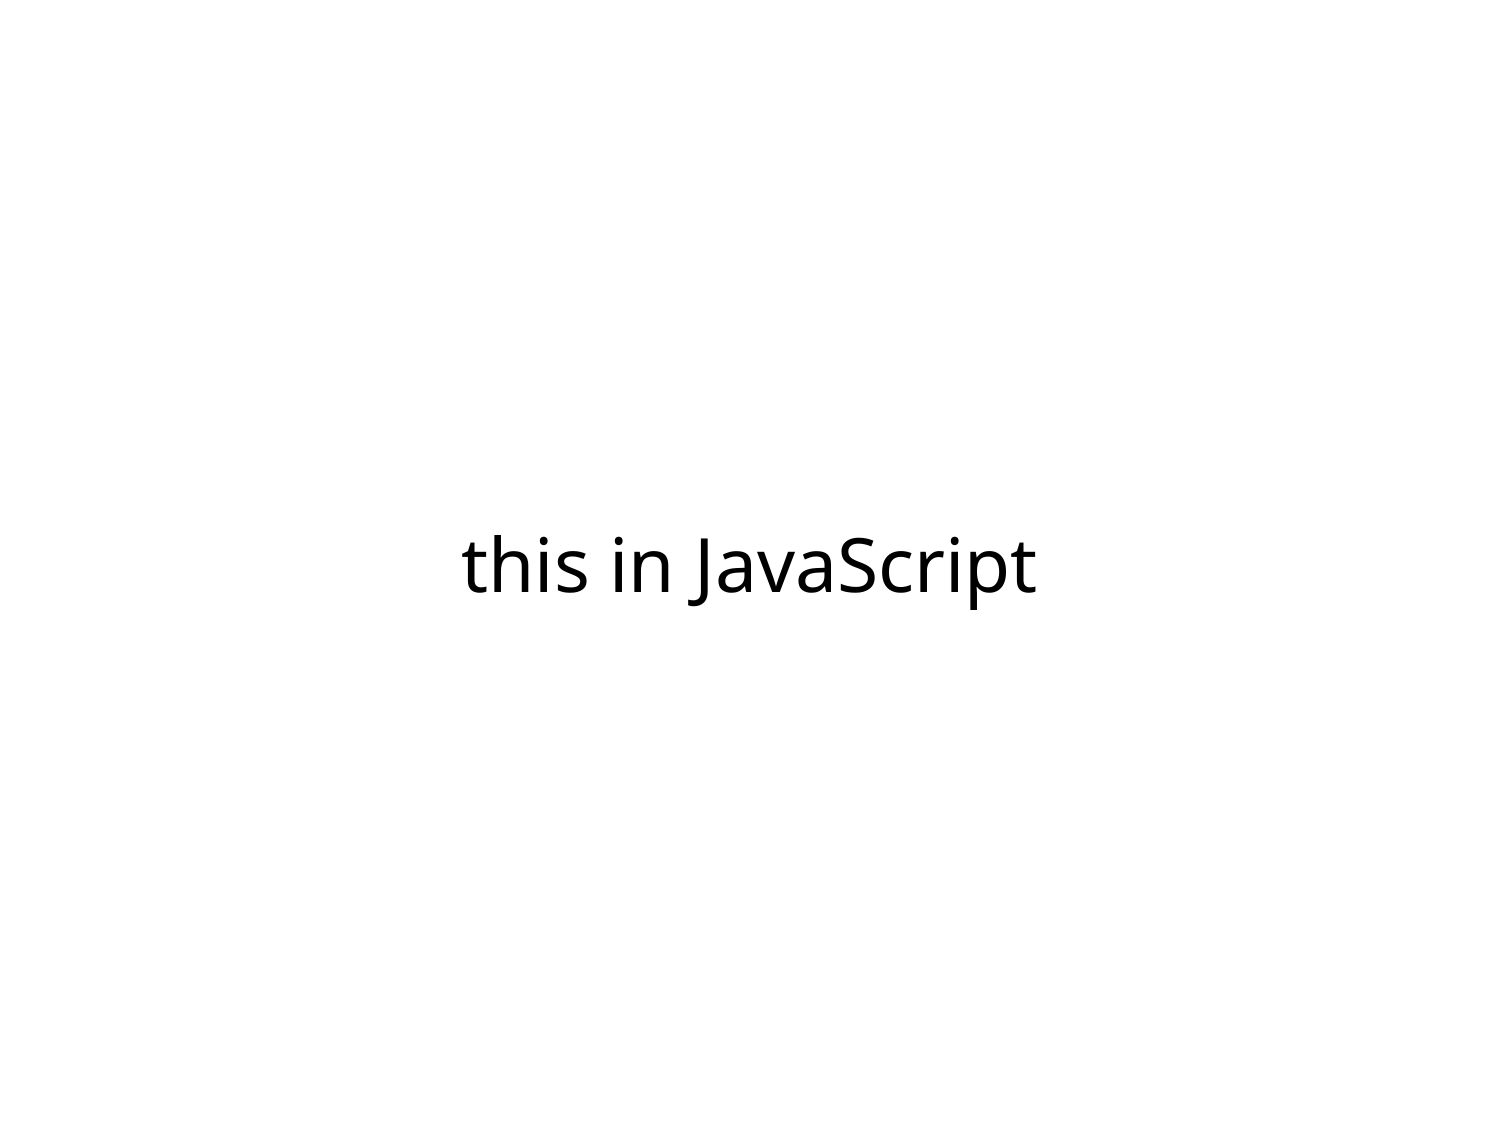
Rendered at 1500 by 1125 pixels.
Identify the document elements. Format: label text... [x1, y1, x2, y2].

title this in JavaScript [51, 470, 1449, 655]
